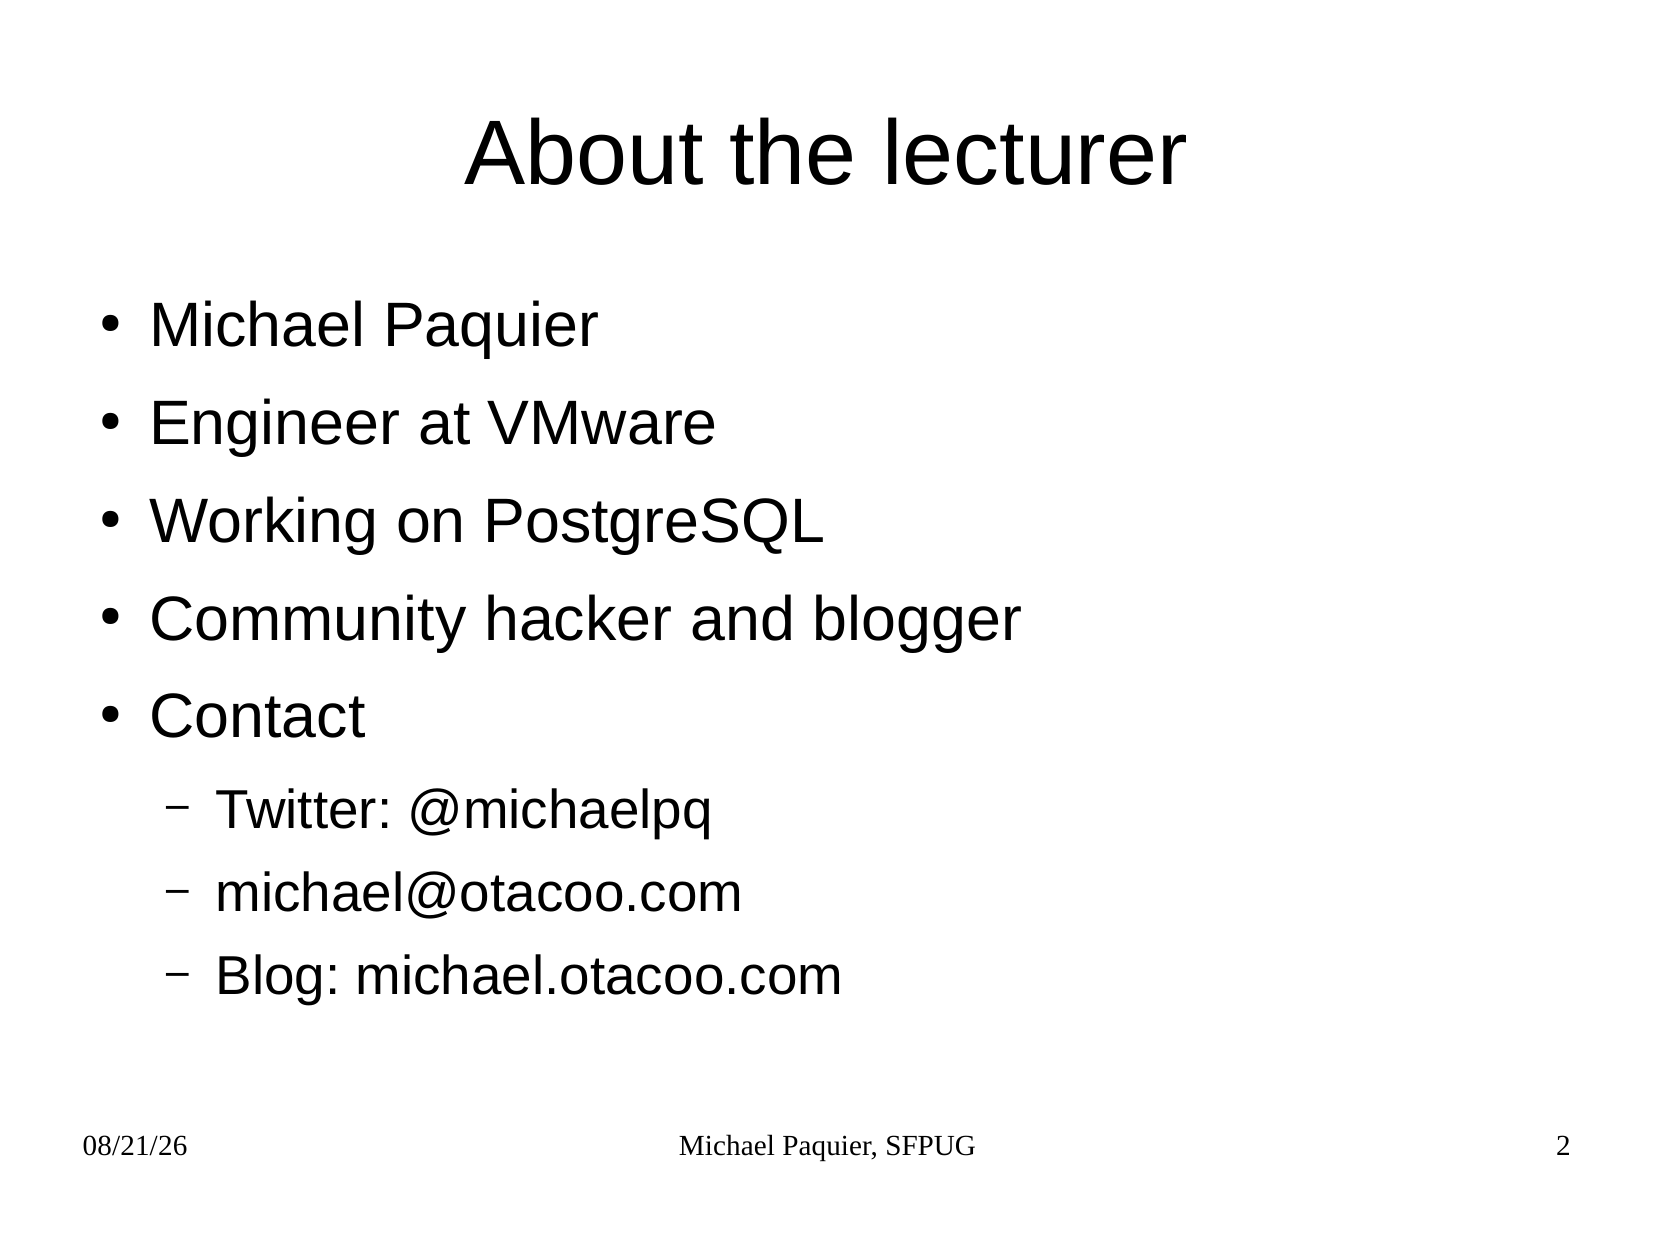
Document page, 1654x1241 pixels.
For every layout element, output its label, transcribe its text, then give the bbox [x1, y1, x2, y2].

title About the lecturer [82, 49, 1571, 257]
list Michael Paquier Engineer at VMware Working on PostgreSQL Community hacker and blogger Contact Twitter: @michaelpq michael@otacoo.com Blog: michael.otacoo.com [82, 290, 1538, 1010]
